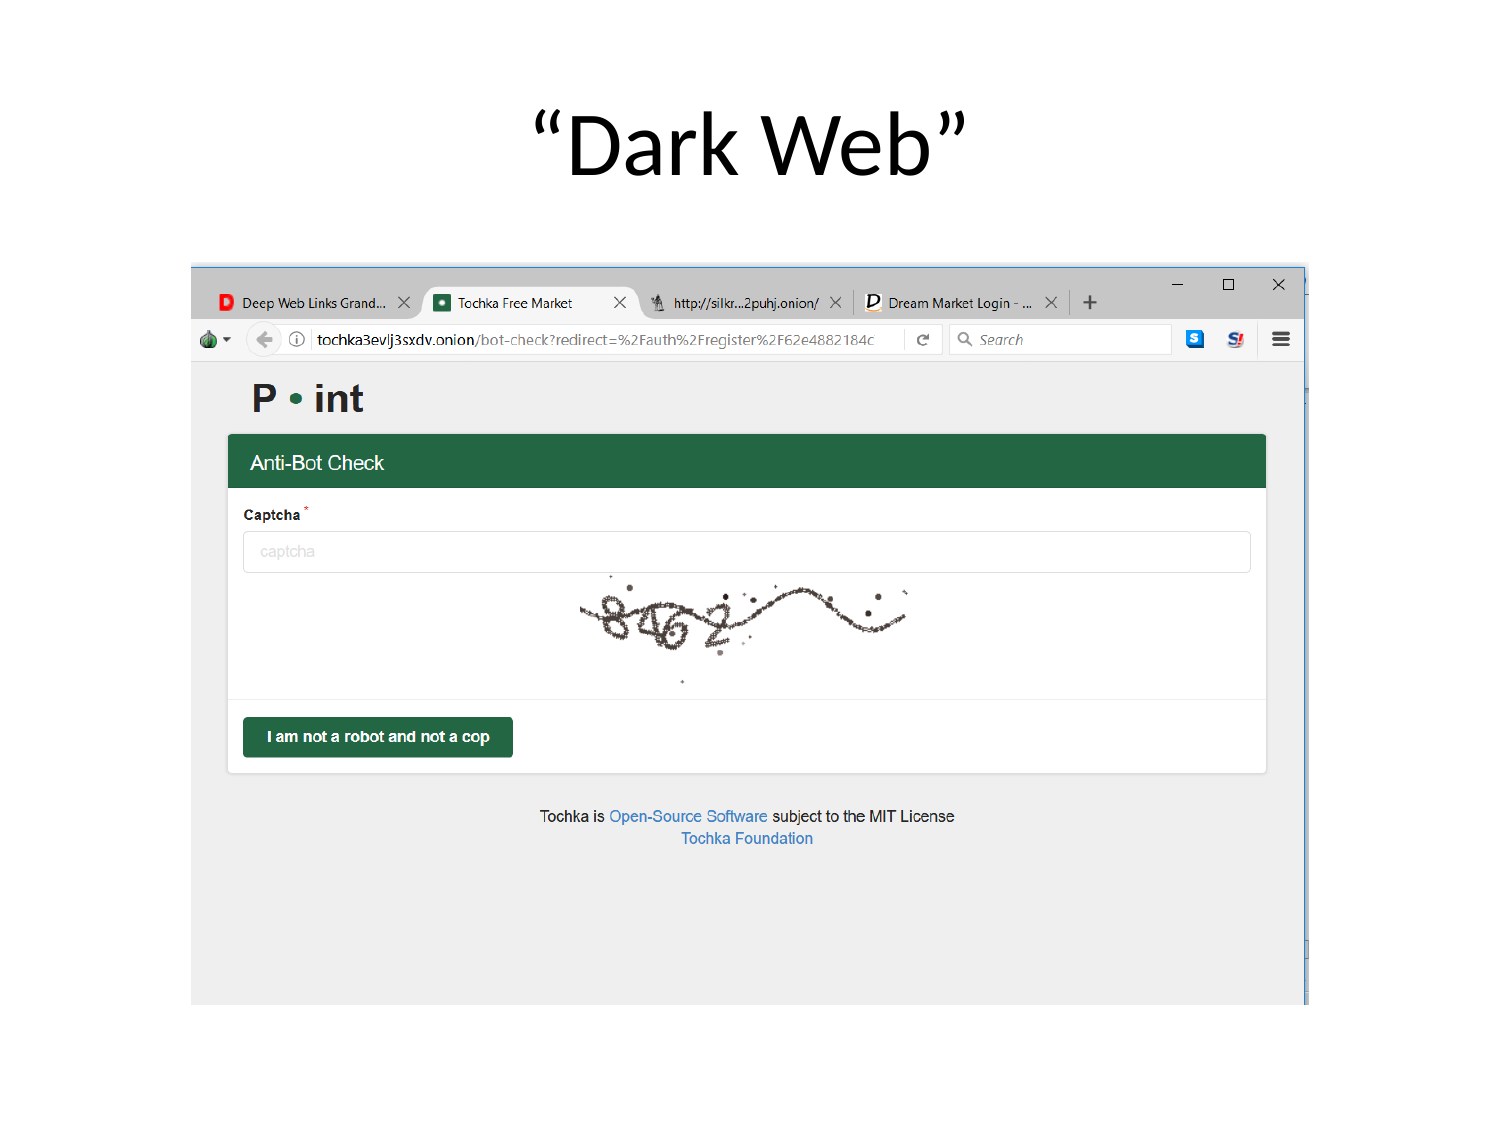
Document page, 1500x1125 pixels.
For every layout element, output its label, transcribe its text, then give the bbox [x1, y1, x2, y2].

title “Dark Web” [75, 45, 1426, 233]
picture [191, 262, 1309, 1005]
